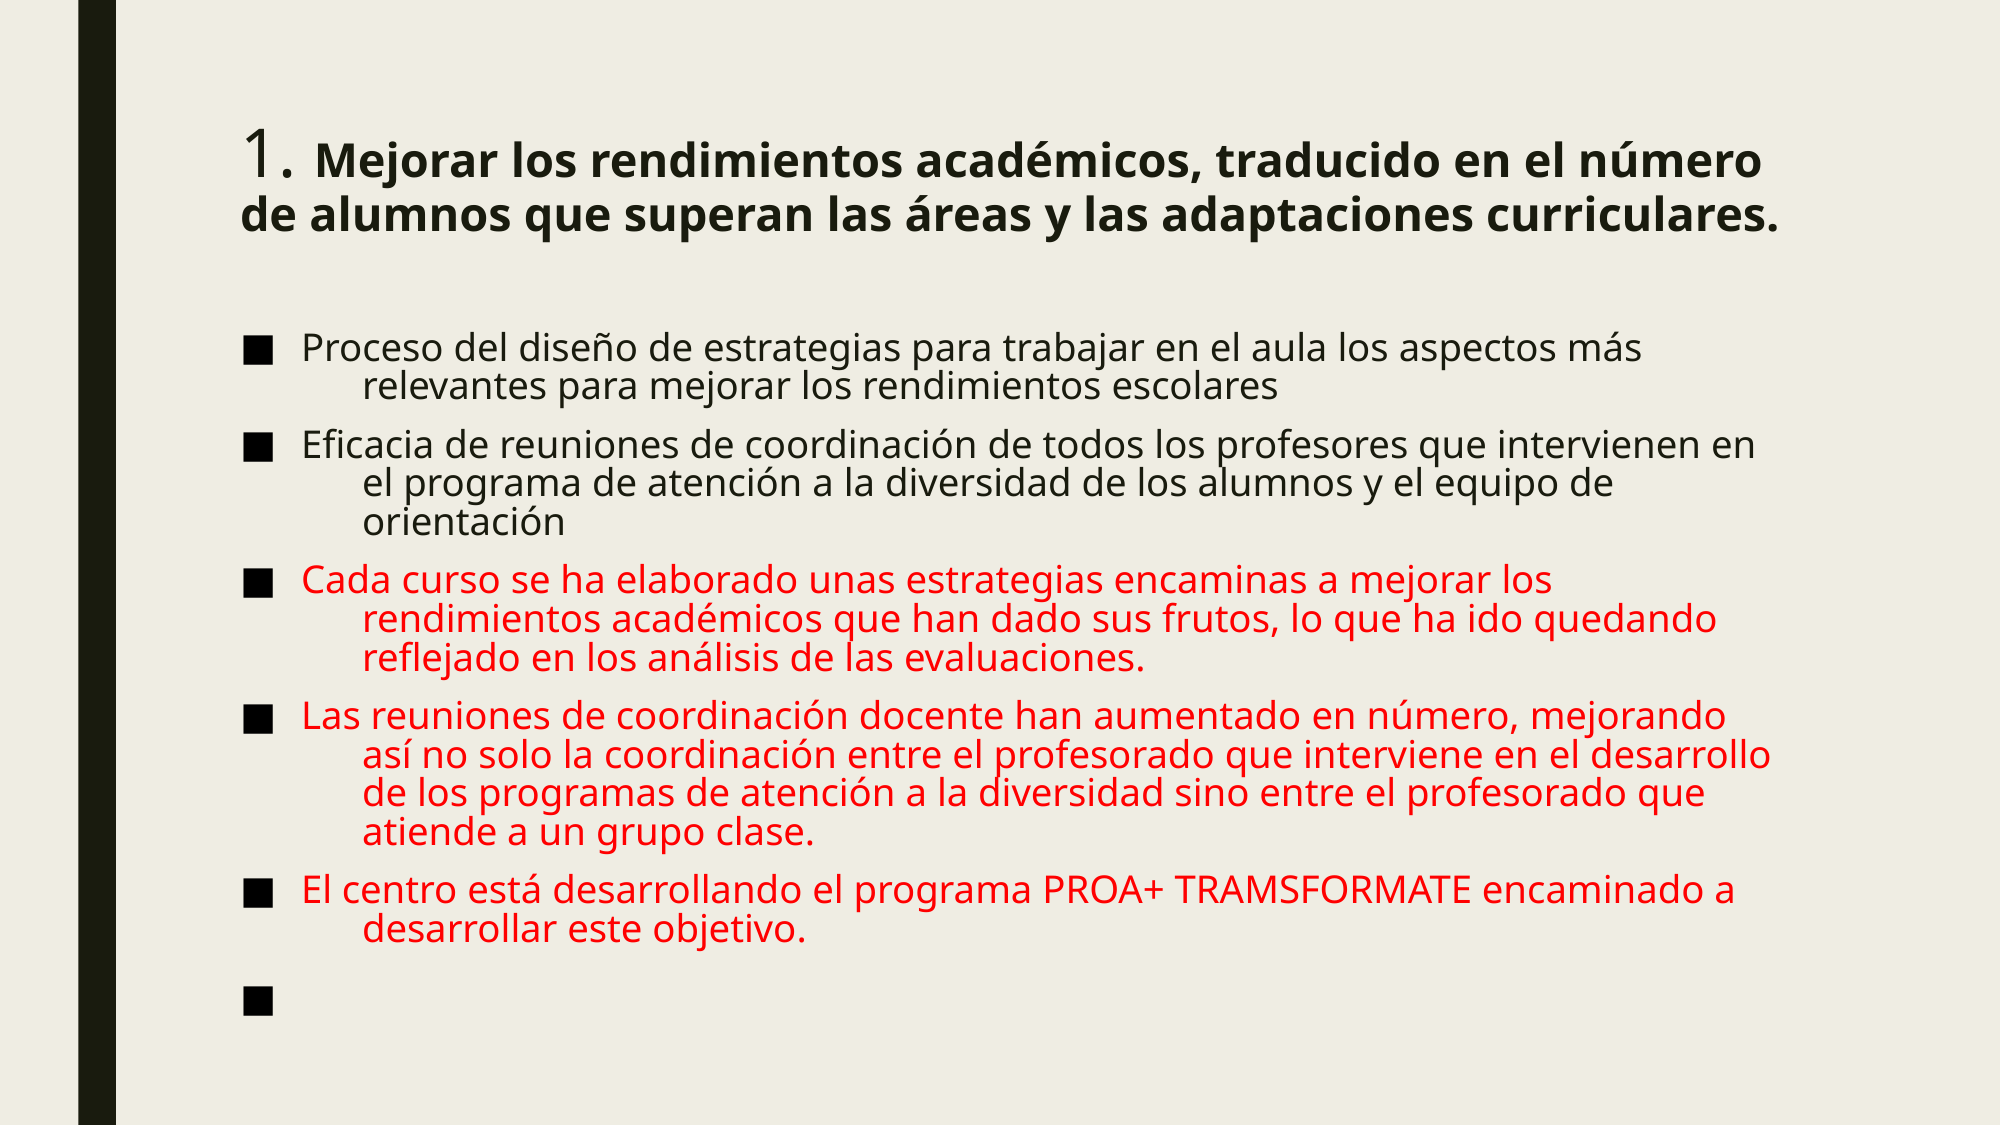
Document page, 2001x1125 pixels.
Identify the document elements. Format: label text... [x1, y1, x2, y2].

list Proceso del diseño de estrategias para trabajar en el aula los aspectos más relevantes para mejorar los rendimientos escolares Eficacia de reuniones de coordinación de todos los profesores que intervienen en el programa de atención a la diversidad de los alumnos y el equipo de orientación Cada curso se ha elaborado unas estrategias encaminas a mejorar los rendimientos académicos que han dado sus frutos, lo que ha ido quedando reflejado en los análisis de las evaluaciones. Las reuniones de coordinación docente han aumentado en número, mejorando así no solo la coordinación entre el profesorado que interviene en el desarrollo de los programas de atención a la diversidad sino entre el profesorado que atiende a un grupo clase. El centro está desarrollando el programa PROA+ TRAMSFORMATE encaminado a desarrollar este objetivo. [225, 322, 1801, 963]
title 1. Mejorar los rendimientos académicos, traducido en el número de alumnos que superan las áreas y las adaptaciones curriculares. [225, 112, 1801, 322]
